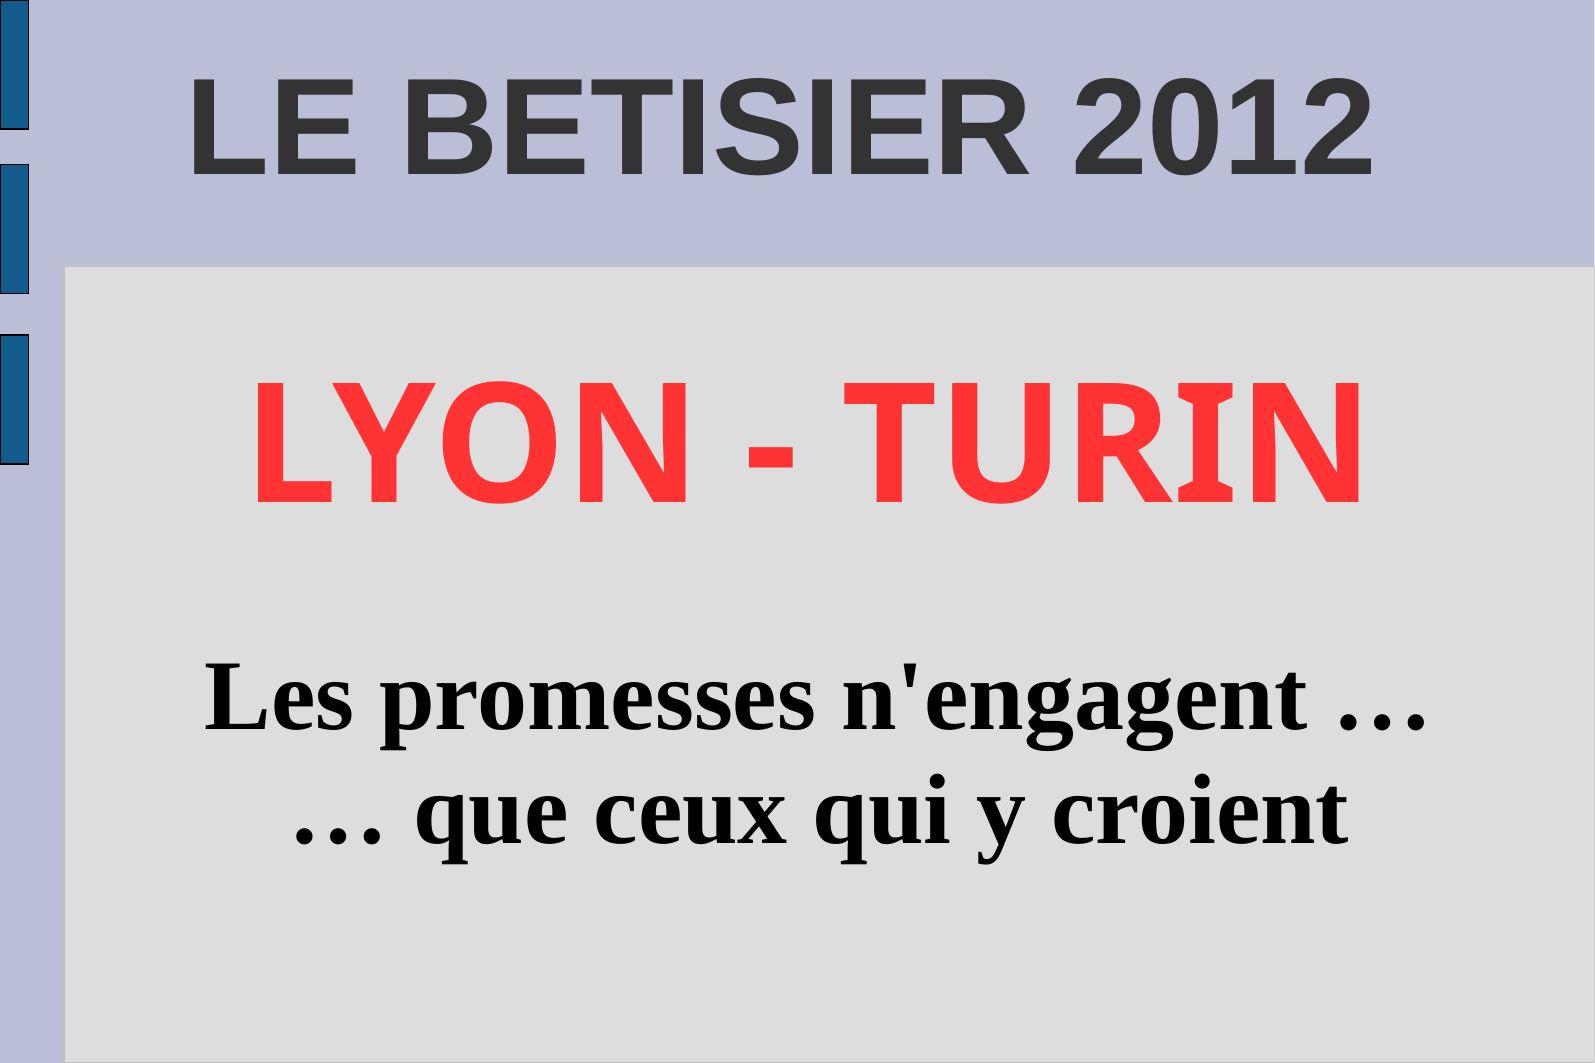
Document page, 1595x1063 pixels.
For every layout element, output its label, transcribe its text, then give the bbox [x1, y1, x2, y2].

title LE BETISIER 2012 [85, 35, 1479, 214]
subtitle LYON - TURIN [46, 295, 1571, 544]
text_box Les promesses n'engagent … … que ceux qui y croient [138, 625, 1501, 874]
